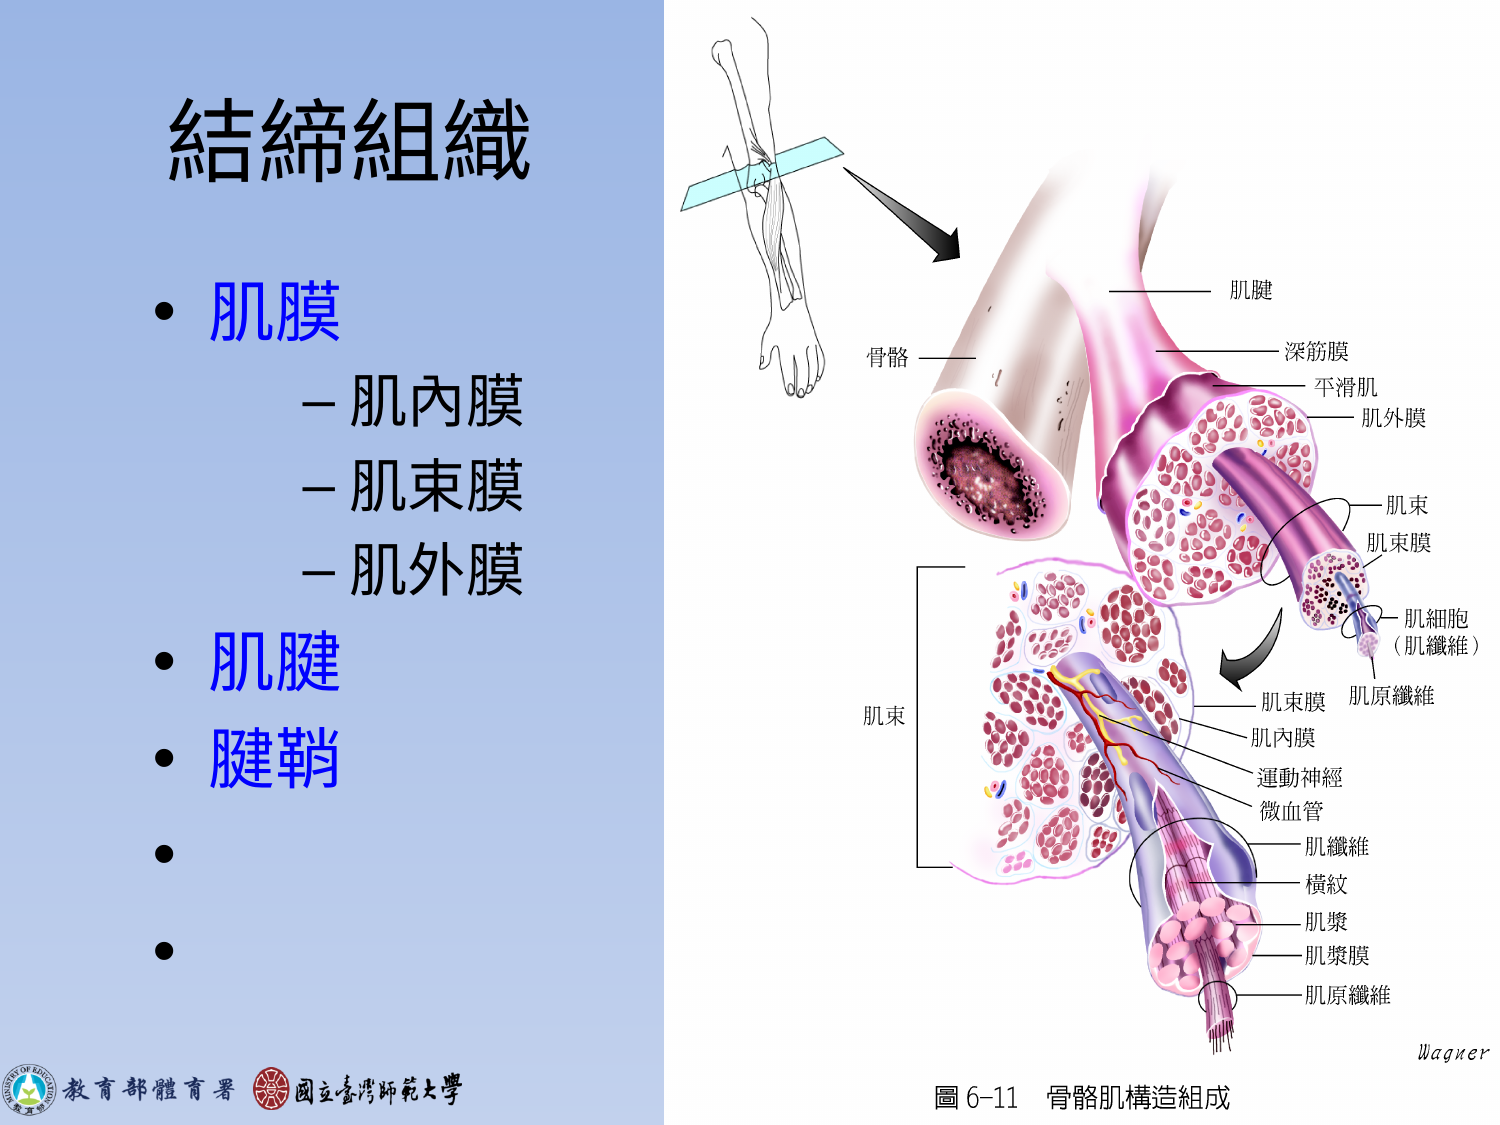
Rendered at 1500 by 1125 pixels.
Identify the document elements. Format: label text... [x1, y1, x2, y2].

list 肌膜 肌內膜 肌束膜 肌外膜 肌腱 腱鞘 [137, 262, 650, 1005]
picture [664, 0, 1500, 1125]
title 結締組織 [75, 45, 626, 233]
